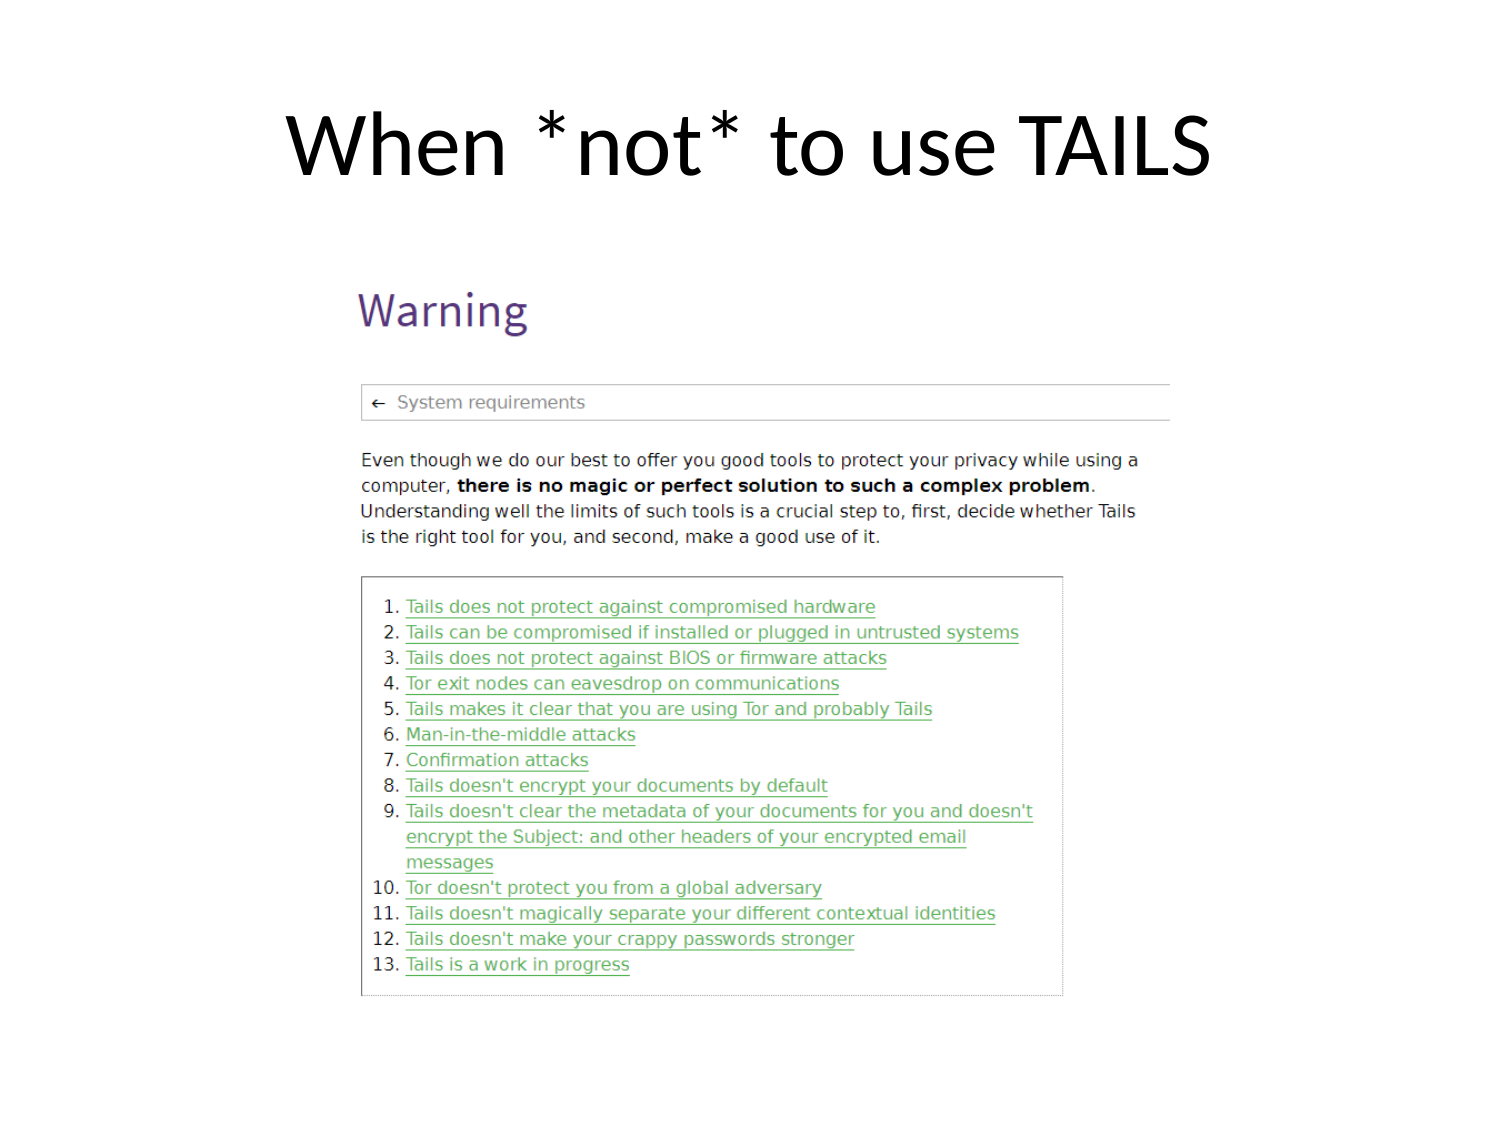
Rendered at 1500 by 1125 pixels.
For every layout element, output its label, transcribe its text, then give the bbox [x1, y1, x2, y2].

picture [330, 262, 1170, 1005]
title When *not* to use TAILS [75, 45, 1426, 233]
